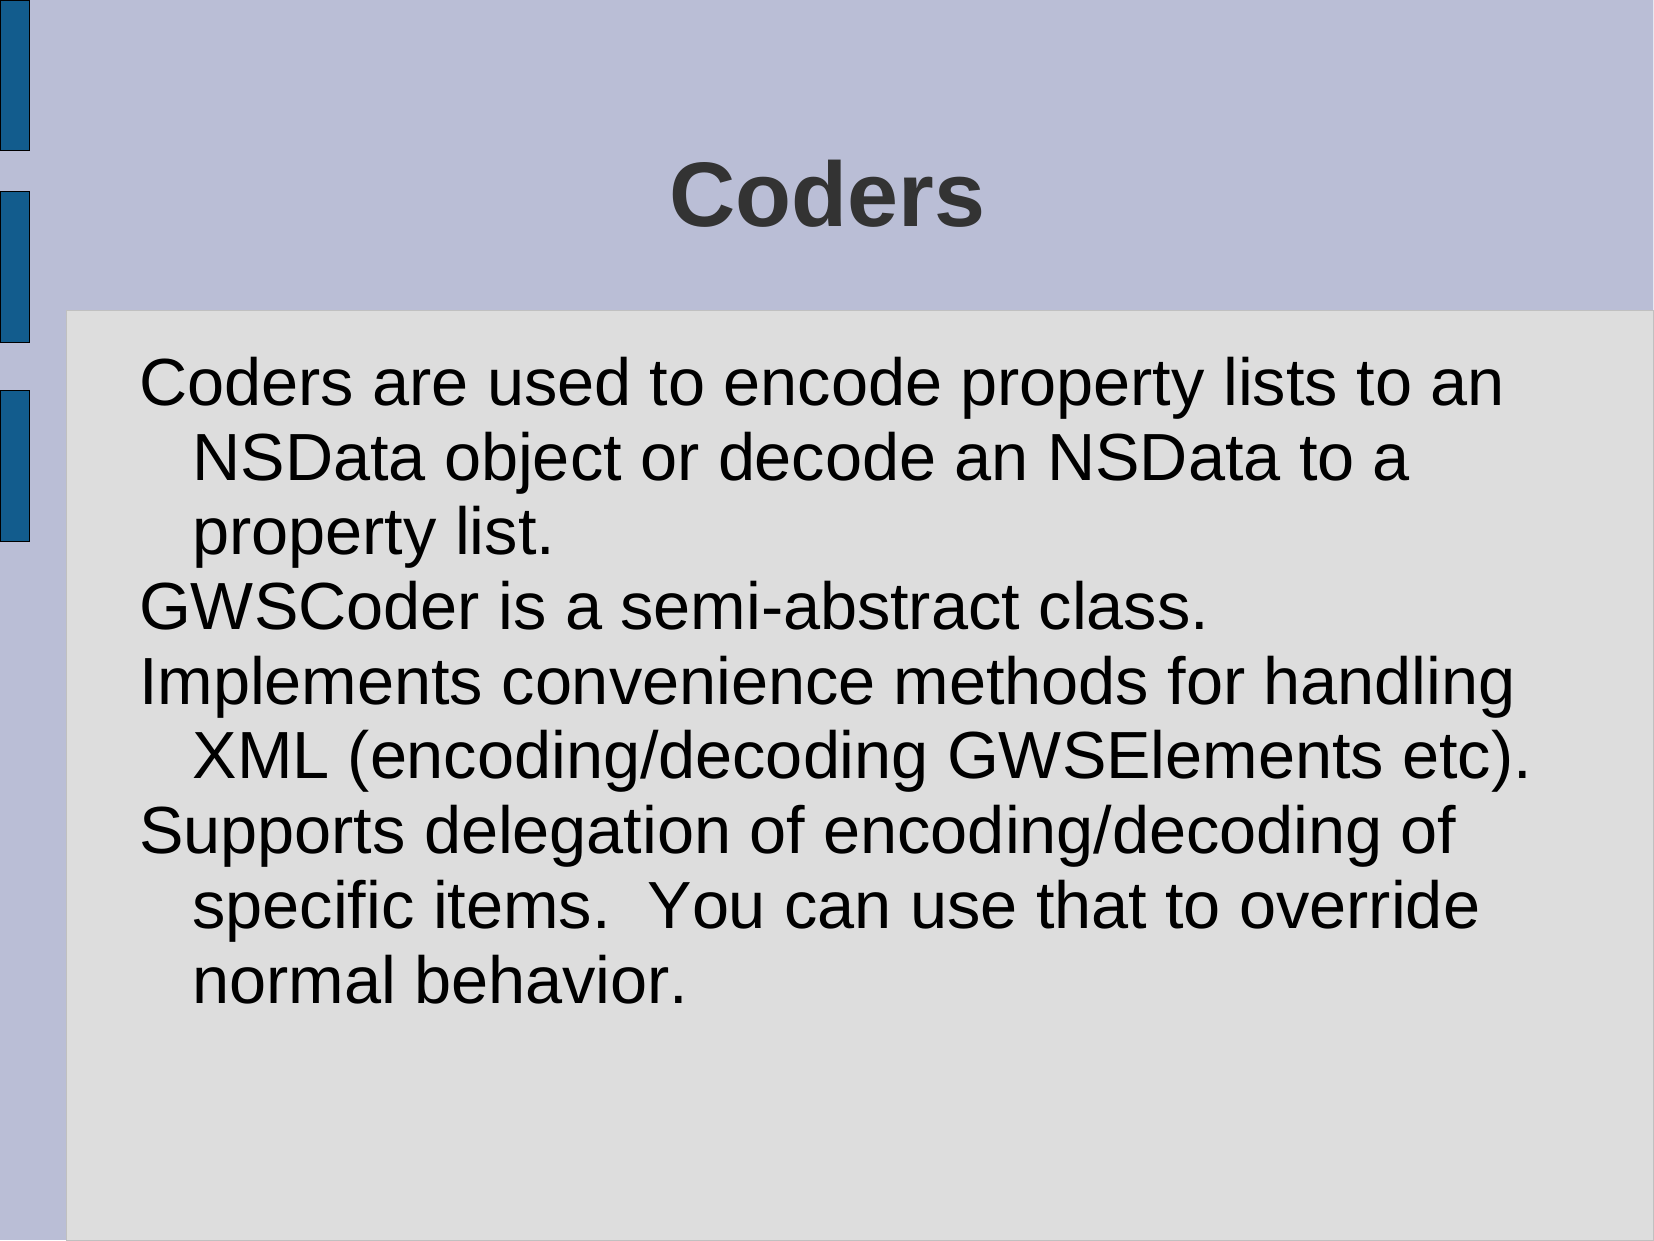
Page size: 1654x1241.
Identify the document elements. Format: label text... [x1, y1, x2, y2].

list Coders are used to encode property lists to an NSData object or decode an NSData to a property list. GWSCoder is a semi-abstract class. Implements convenience methods for handling XML (encoding/decoding GWSElements etc). Supports delegation of encoding/decoding of specific items. You can use that to override normal behavior. [121, 344, 1534, 1113]
title Coders [121, 98, 1534, 291]
